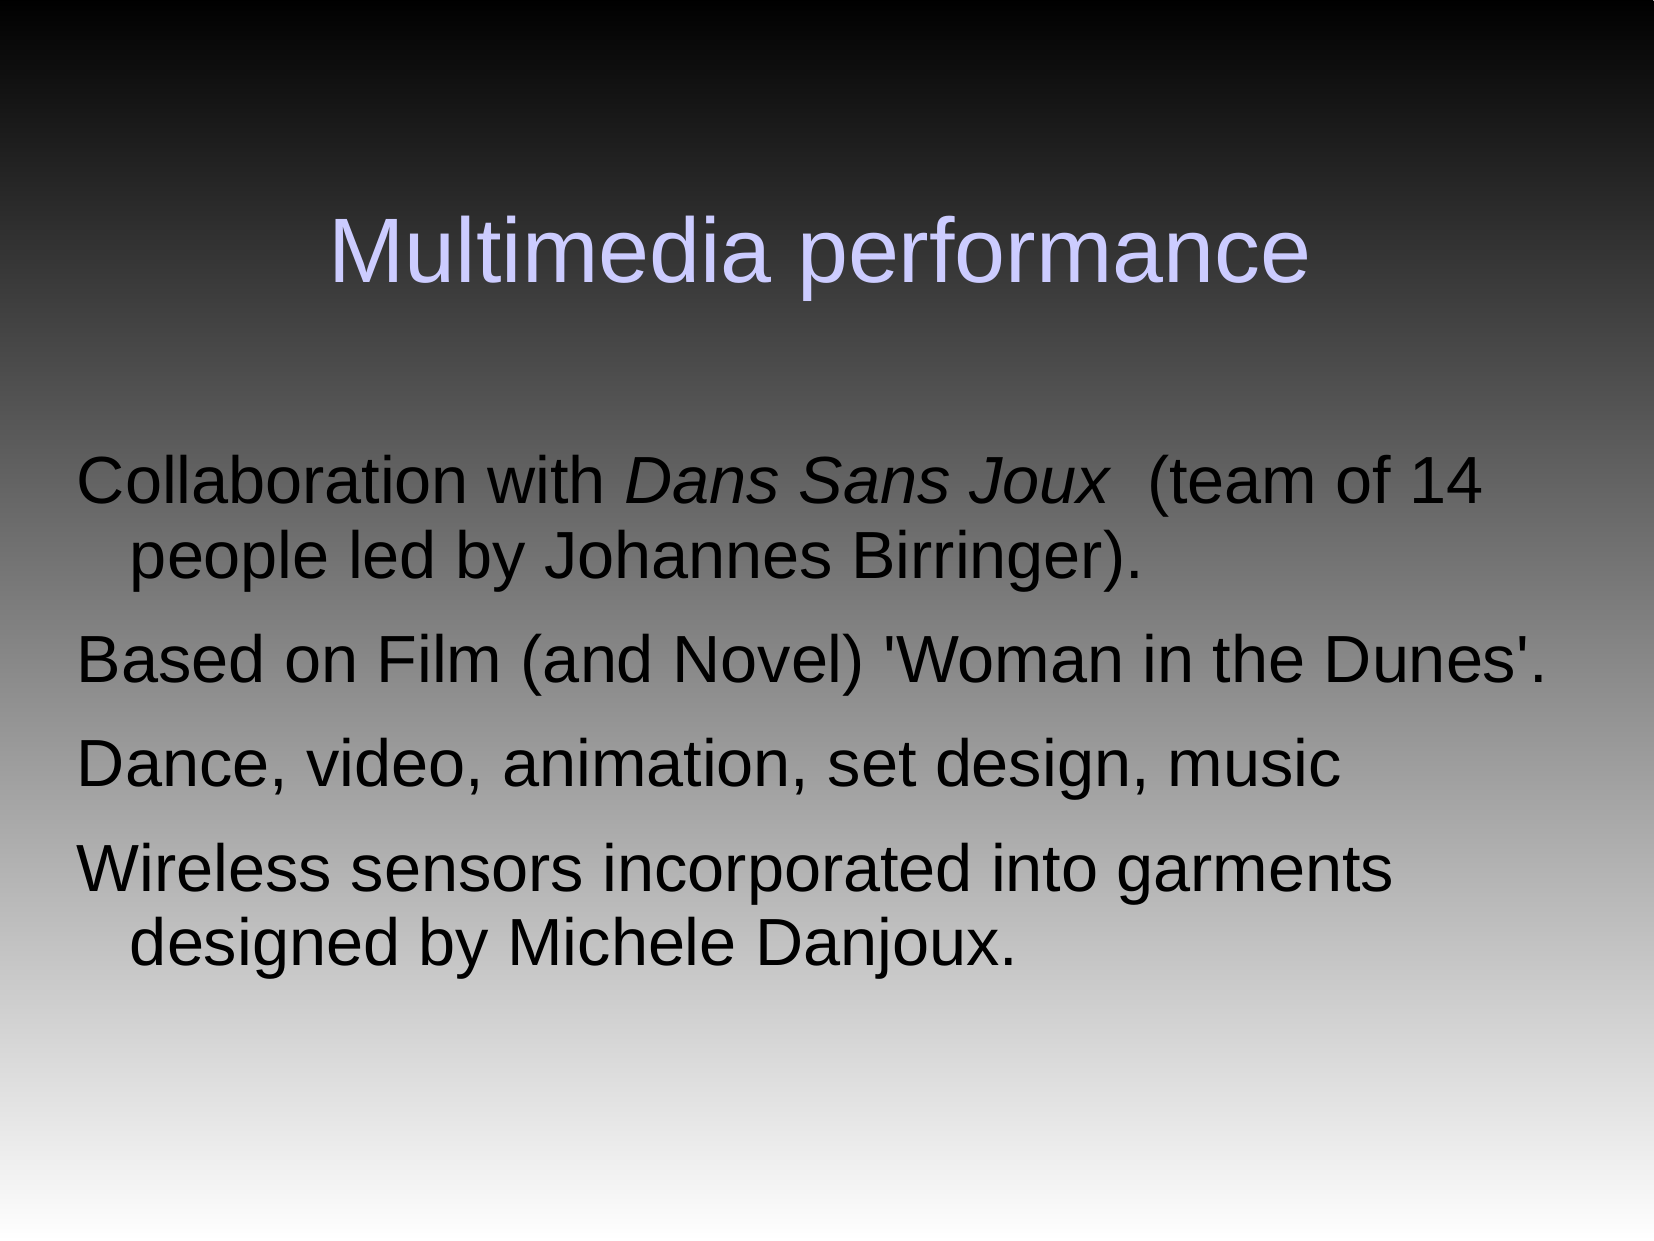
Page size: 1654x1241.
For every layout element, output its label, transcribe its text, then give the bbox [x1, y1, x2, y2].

list Collaboration with Dans Sans Joux (team of 14 people led by Johannes Birringer). Based on Film (and Novel) 'Woman in the Dunes'. Dance, video, animation, set design, music Wireless sensors incorporated into garments designed by Michele Danjoux. [59, 442, 1577, 1152]
title Multimedia performance [76, 147, 1565, 355]
